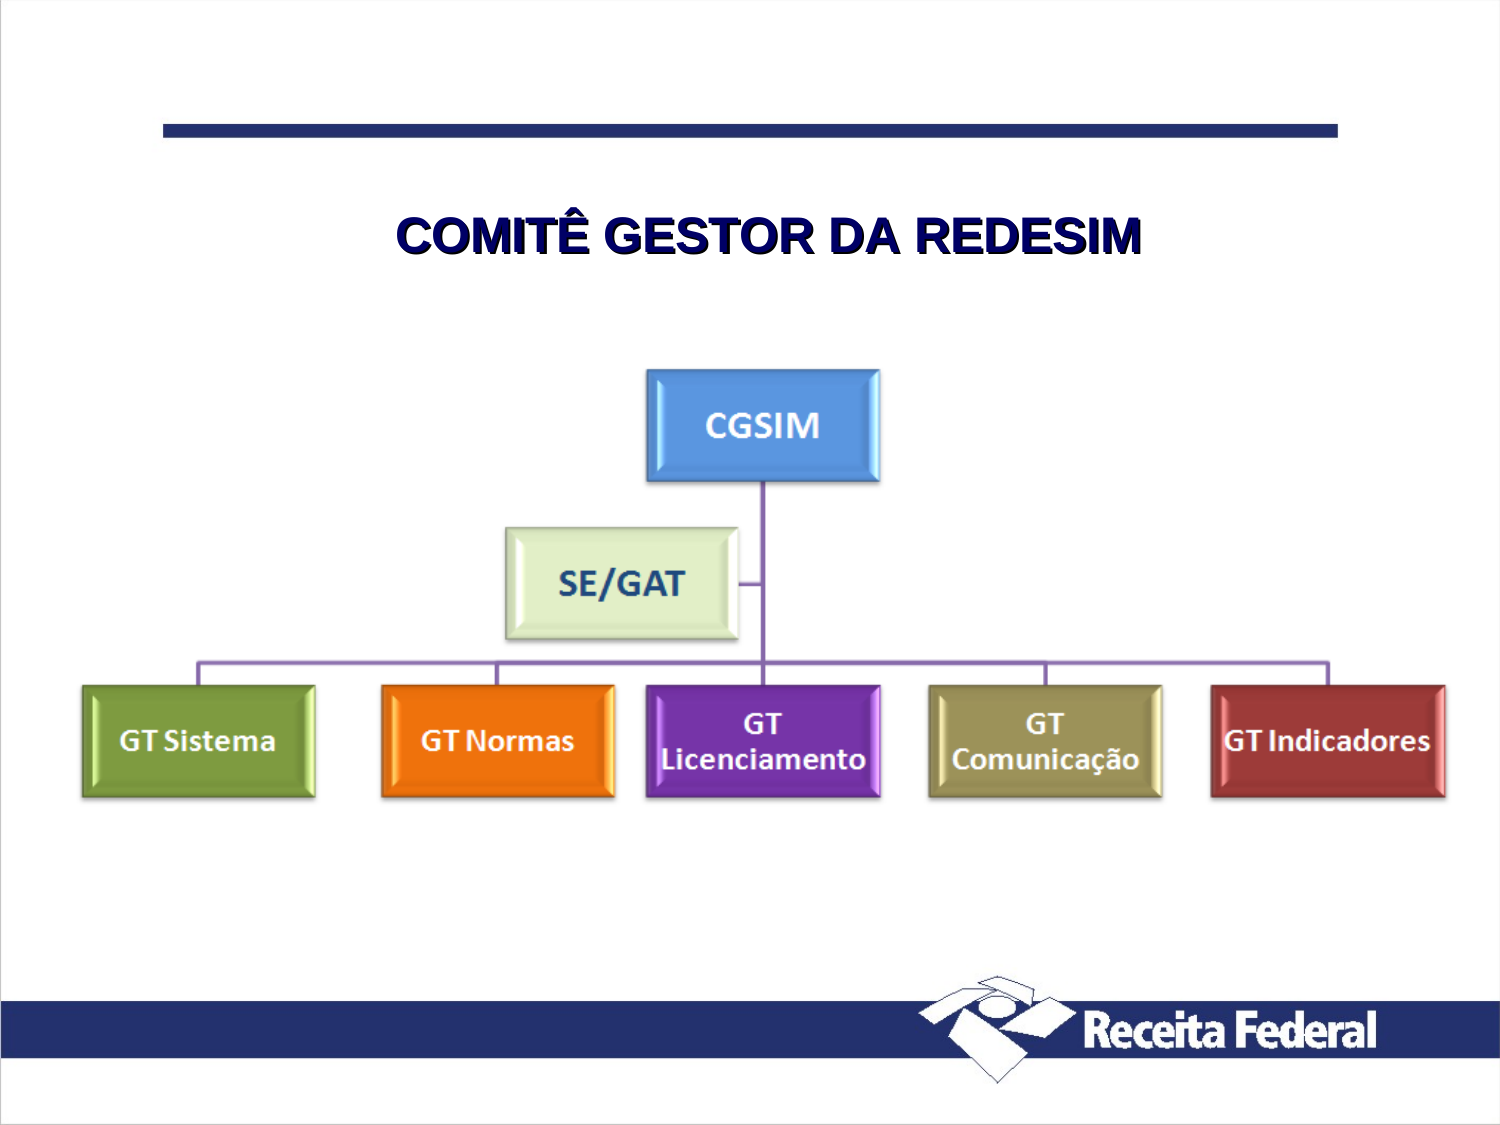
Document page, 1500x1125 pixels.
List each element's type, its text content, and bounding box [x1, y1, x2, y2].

picture [0, 0, 1500, 1125]
text_box COMITÊ GESTOR DA REDESIM [37, 194, 1500, 351]
